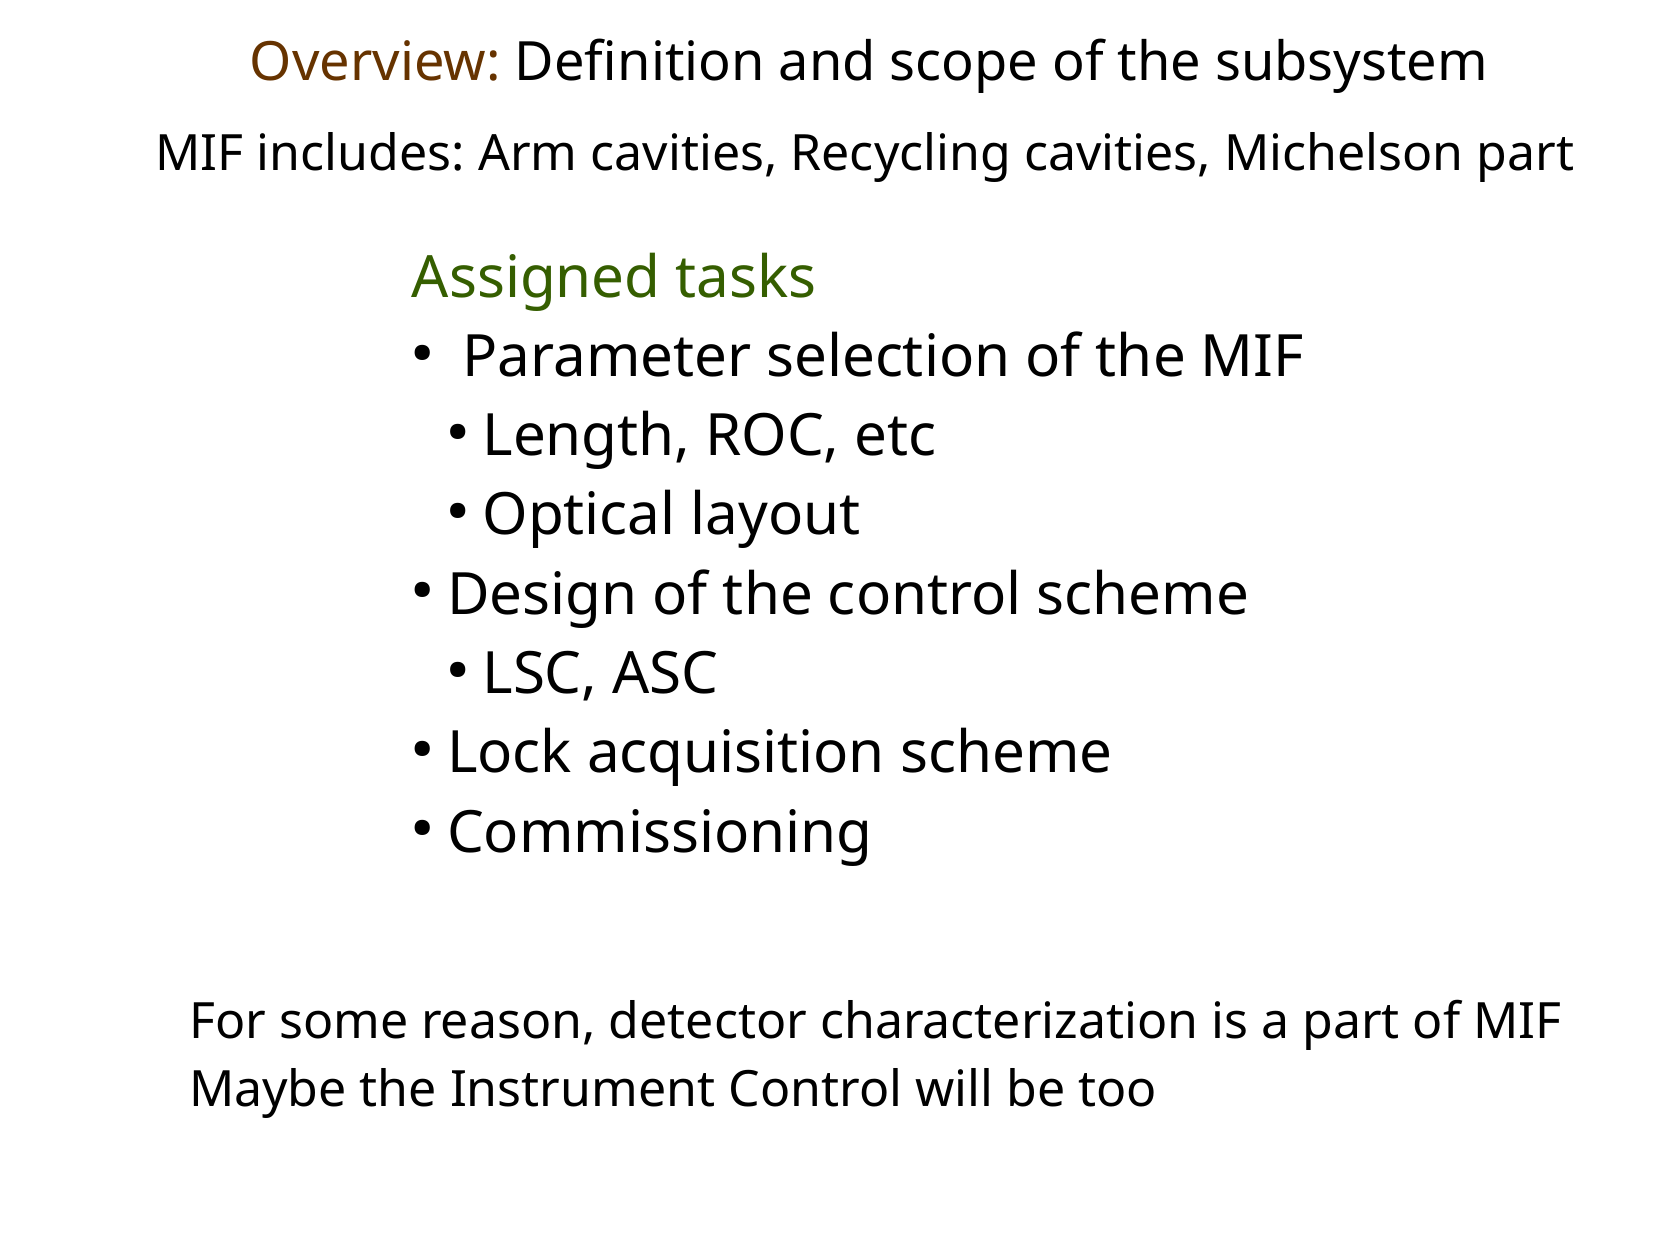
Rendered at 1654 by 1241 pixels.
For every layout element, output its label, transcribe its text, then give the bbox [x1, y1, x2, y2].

text_box For some reason, detector characterization is a part of MIF Maybe the Instrument Control will be too [174, 977, 1478, 1113]
text_box Overview: Definition and scope of the subsystem [235, 14, 1419, 96]
text_box MIF includes: Arm cavities, Recycling cavities, Michelson part [140, 109, 1513, 185]
text_box Assigned tasks Parameter selection of the MIF Length, ROC, etc Optical layout Design of the control scheme LSC, ASC Lock acquisition scheme Commissioning [397, 227, 1258, 803]
